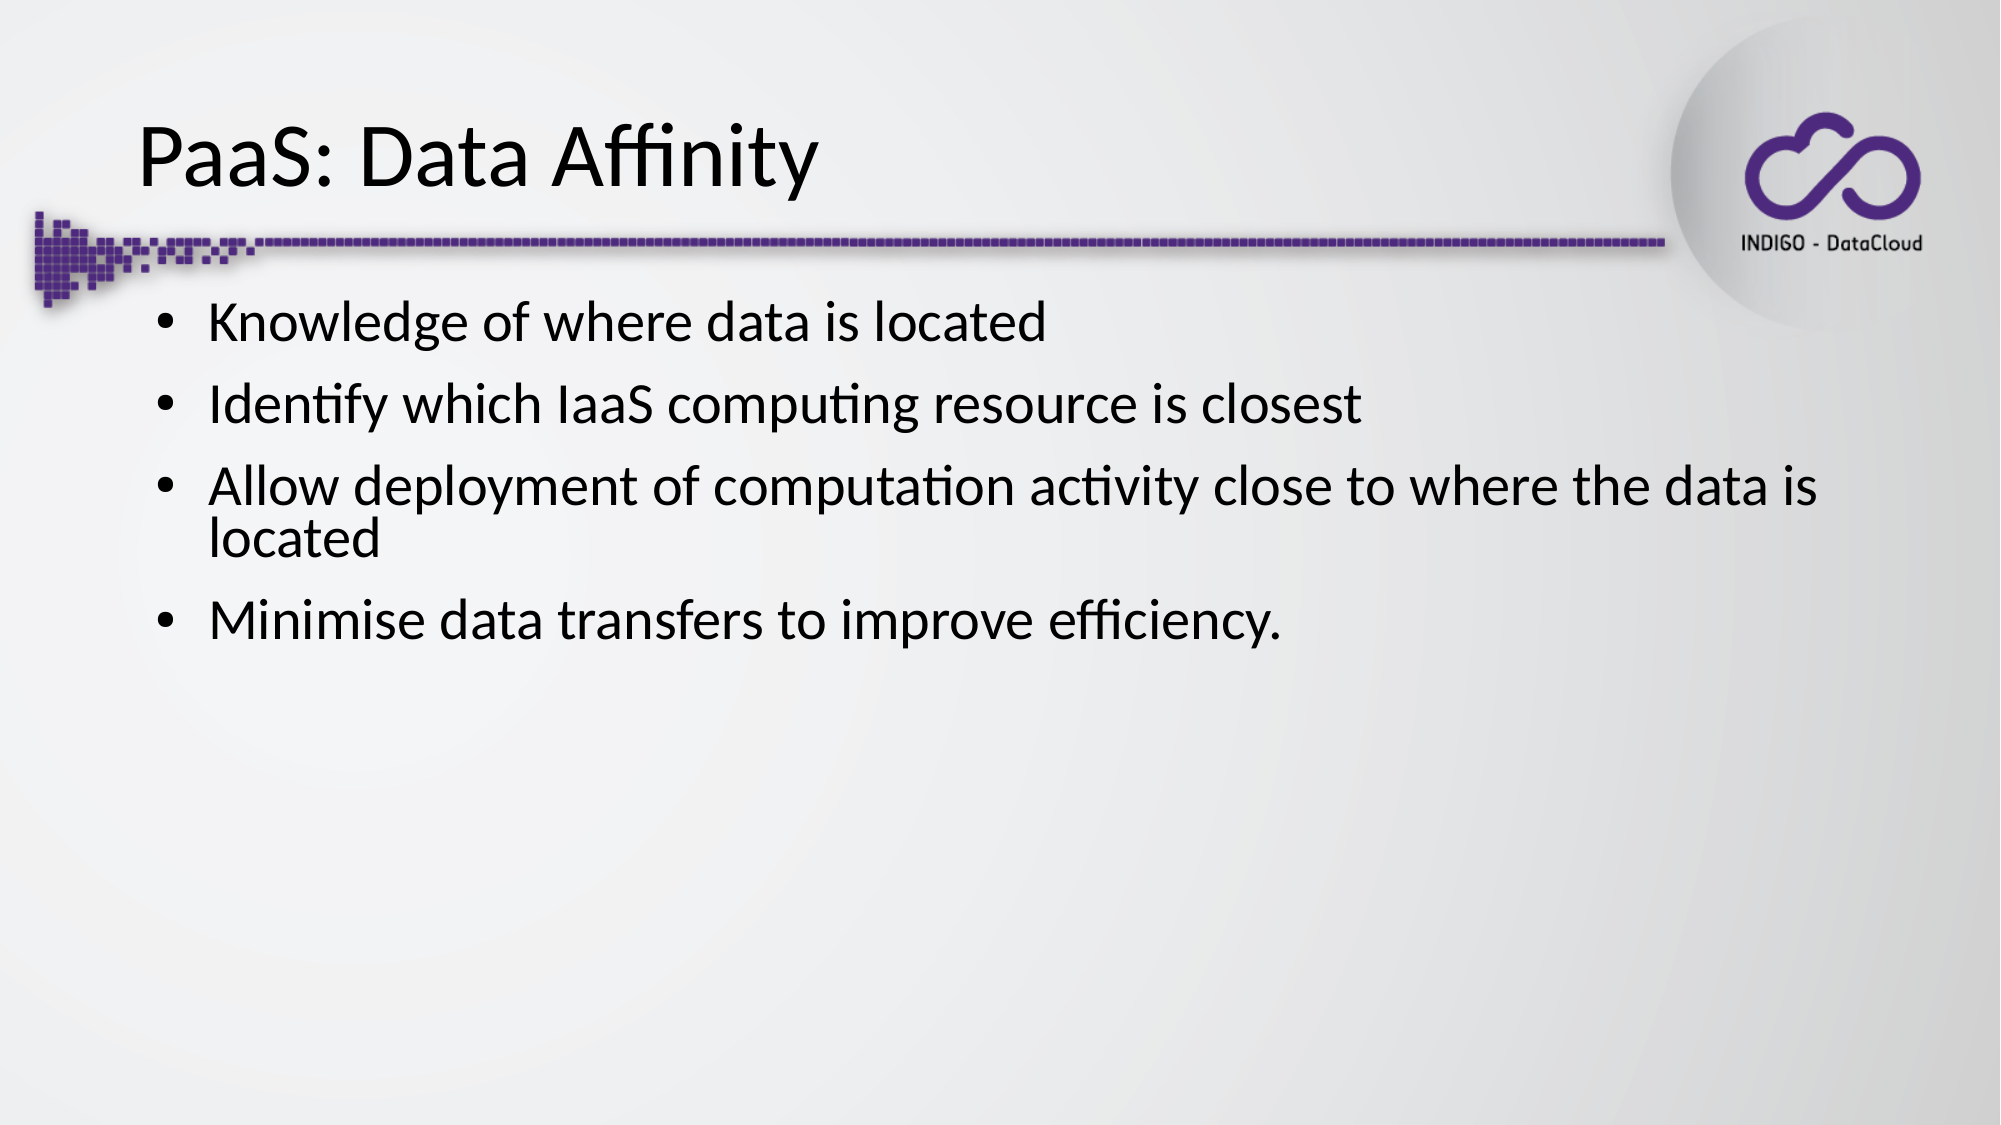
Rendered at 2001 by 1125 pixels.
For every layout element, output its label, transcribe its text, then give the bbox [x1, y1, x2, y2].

picture [0, 0, 2000, 1125]
title PaaS: Data Affinity [137, 55, 1863, 273]
list Knowledge of where data is located Identify which IaaS computing resource is closest Allow deployment of computation activity close to where the data is located Minimise data transfers to improve efficiency. [137, 299, 1863, 1014]
